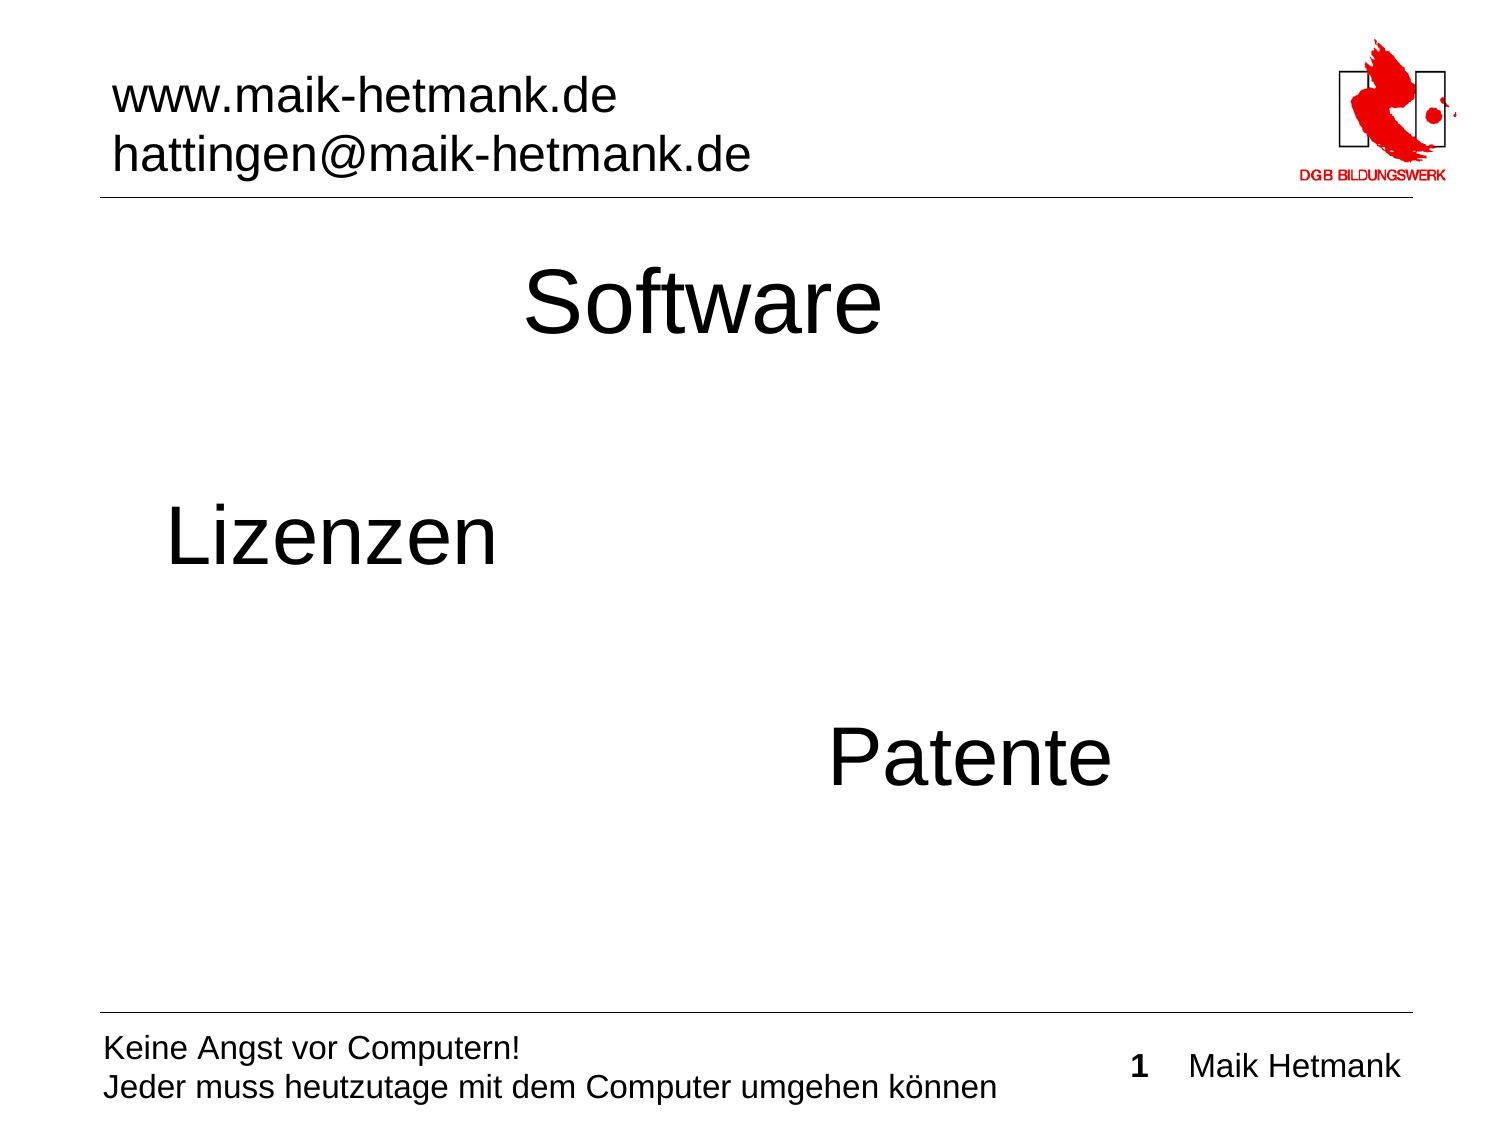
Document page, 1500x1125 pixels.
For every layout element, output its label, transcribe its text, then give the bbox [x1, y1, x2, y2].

text_box Patente [827, 703, 1293, 797]
text_box Lizenzen [165, 482, 620, 577]
picture [1299, 37, 1457, 181]
list Software [508, 242, 1109, 361]
text_box www.maik-hetmank.de hattingen@maik-hetmank.de [112, 64, 754, 180]
